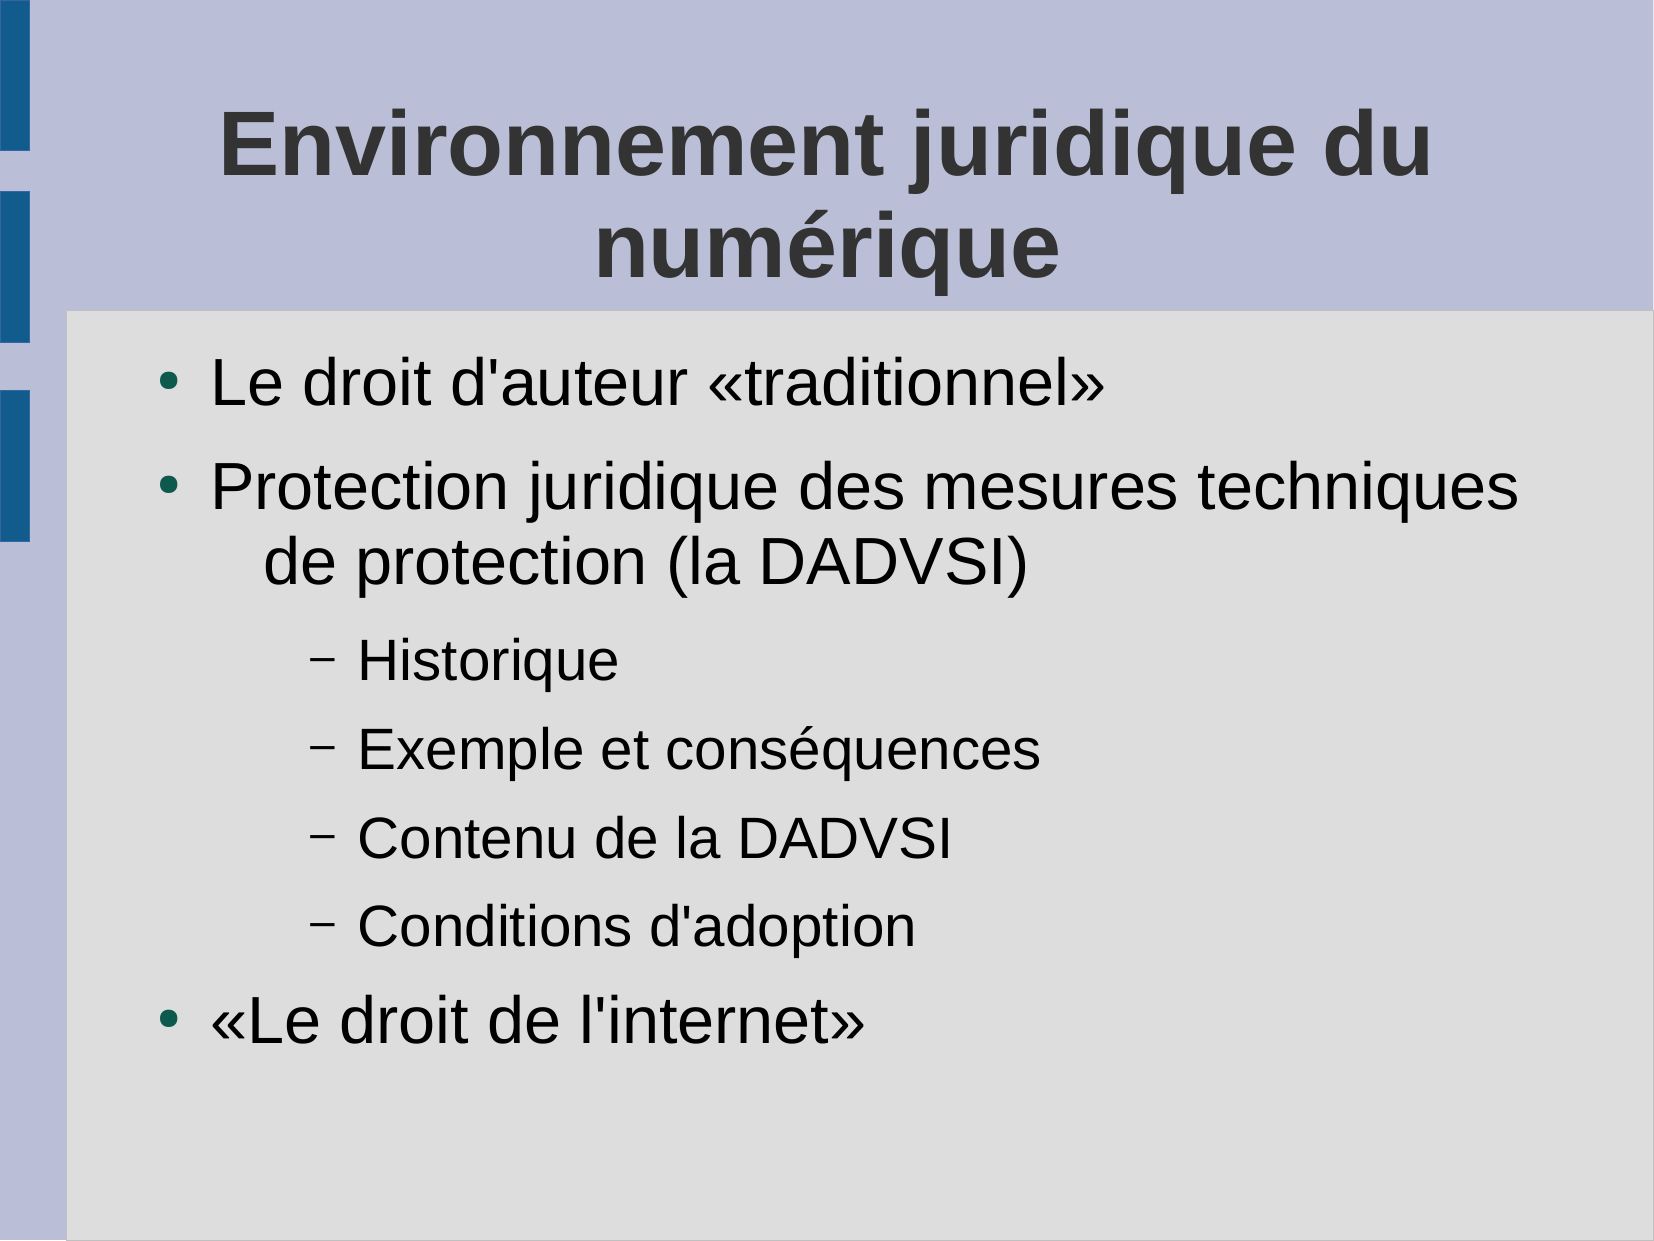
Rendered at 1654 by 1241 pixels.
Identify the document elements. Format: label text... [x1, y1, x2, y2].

list Le droit d'auteur «traditionnel» Protection juridique des mesures techniques de protection (la DADVSI) Historique Exemple et conséquences Contenu de la DADVSI Conditions d'adoption «Le droit de l'internet» [121, 344, 1534, 1127]
title Environnement juridique du numérique [121, 91, 1534, 299]
